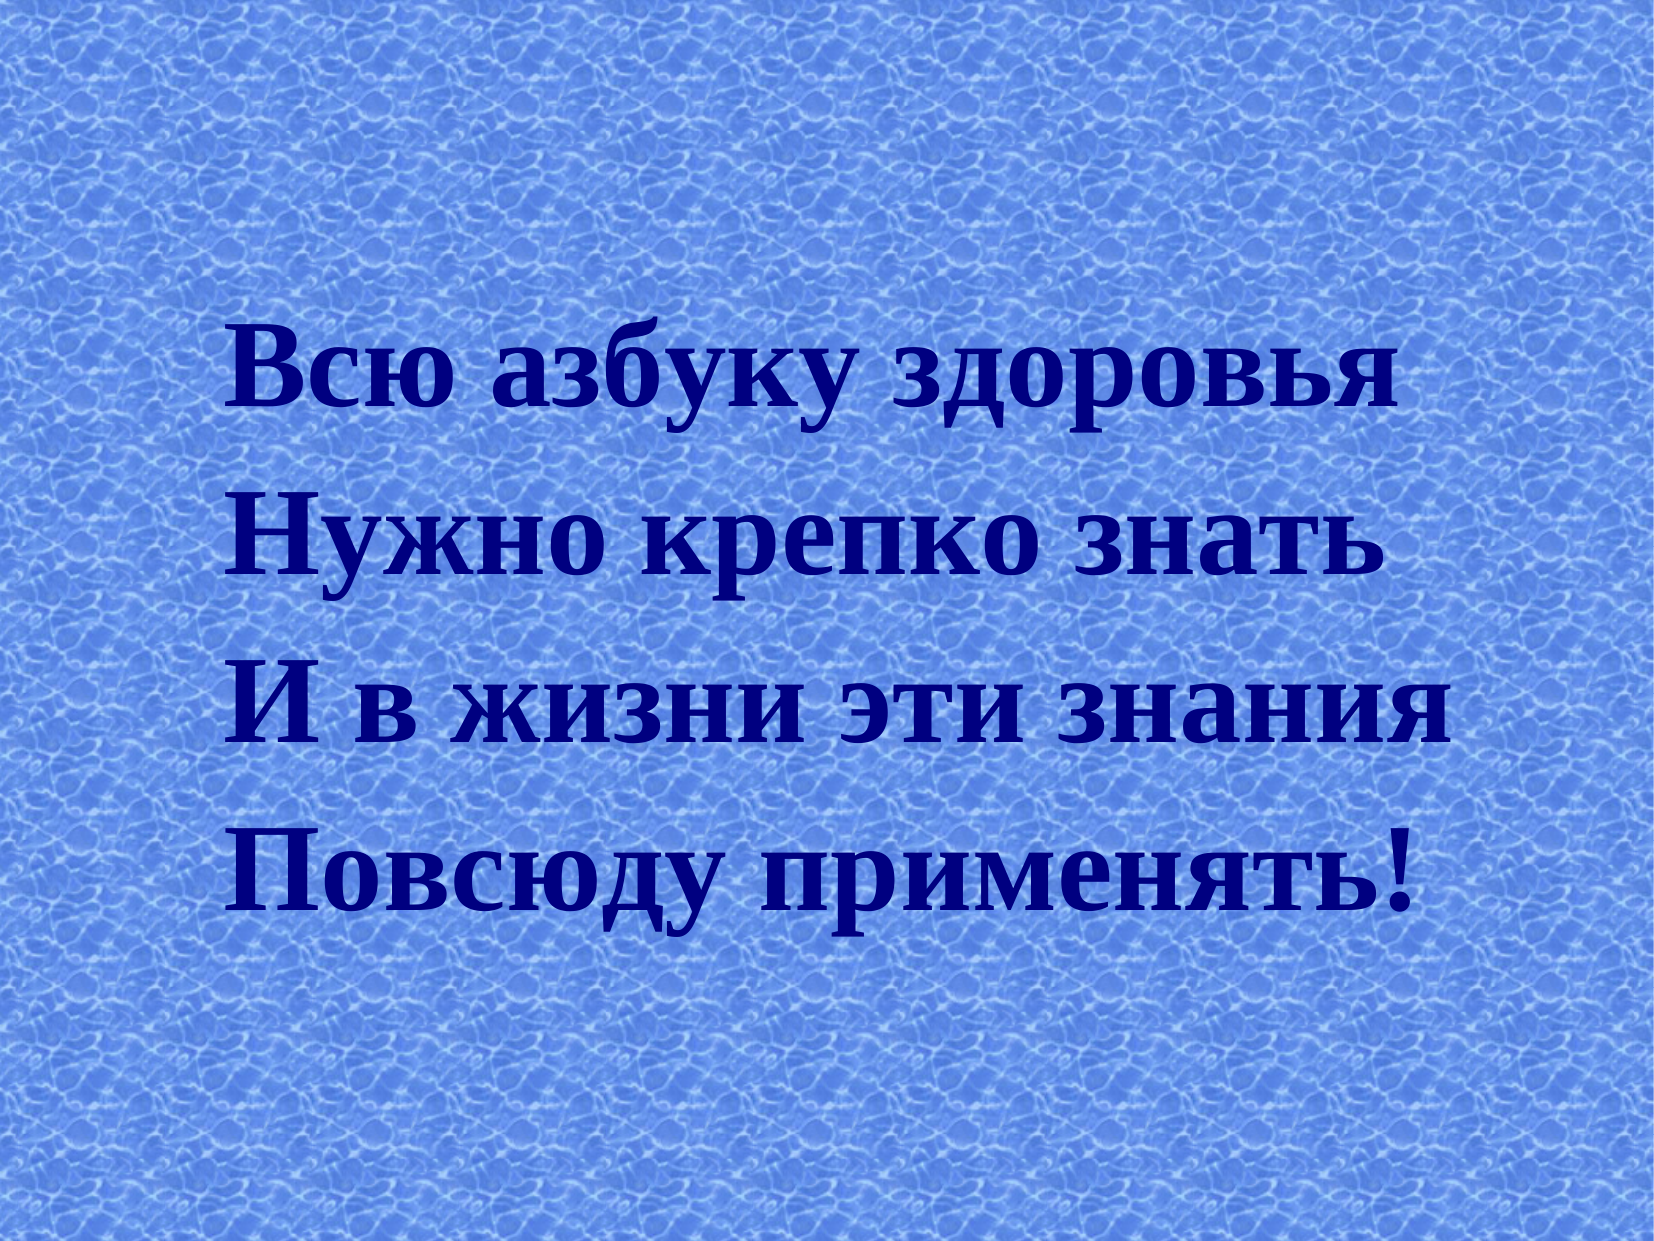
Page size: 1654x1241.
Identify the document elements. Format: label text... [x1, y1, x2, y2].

list Всю азбуку здоровья Нужно крепко знать И в жизни эти знания Повсюду применять! [152, 295, 1565, 1152]
picture [0, 0, 1654, 1241]
